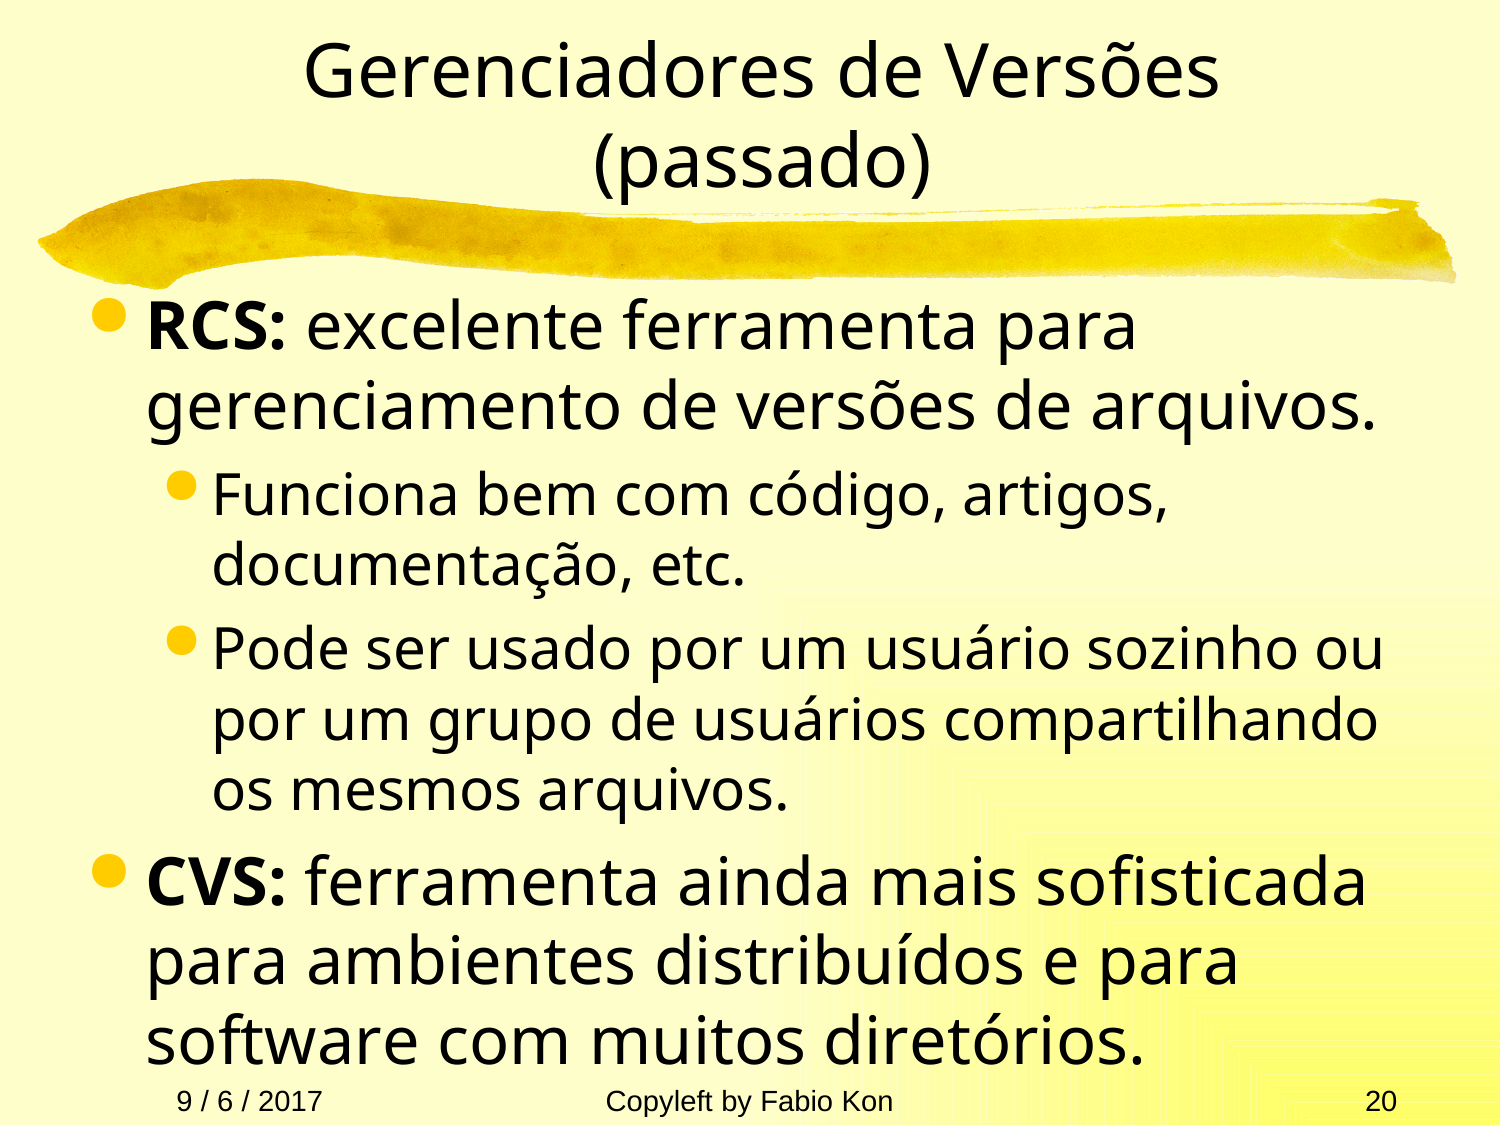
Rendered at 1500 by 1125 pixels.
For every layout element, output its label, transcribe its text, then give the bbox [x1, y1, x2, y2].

picture [24, 174, 1463, 297]
title Gerenciadores de Versões (passado) [125, 14, 1401, 211]
list RCS: excelente ferramenta para gerenciamento de versões de arquivos. Funciona bem com código, artigos, documentação, etc. Pode ser usado por um usuário sozinho ou por um grupo de usuários compartilhando os mesmos arquivos. CVS: ferramenta ainda mais sofisticada para ambientes distribuídos e para software com muitos diretórios. [74, 275, 1417, 1087]
